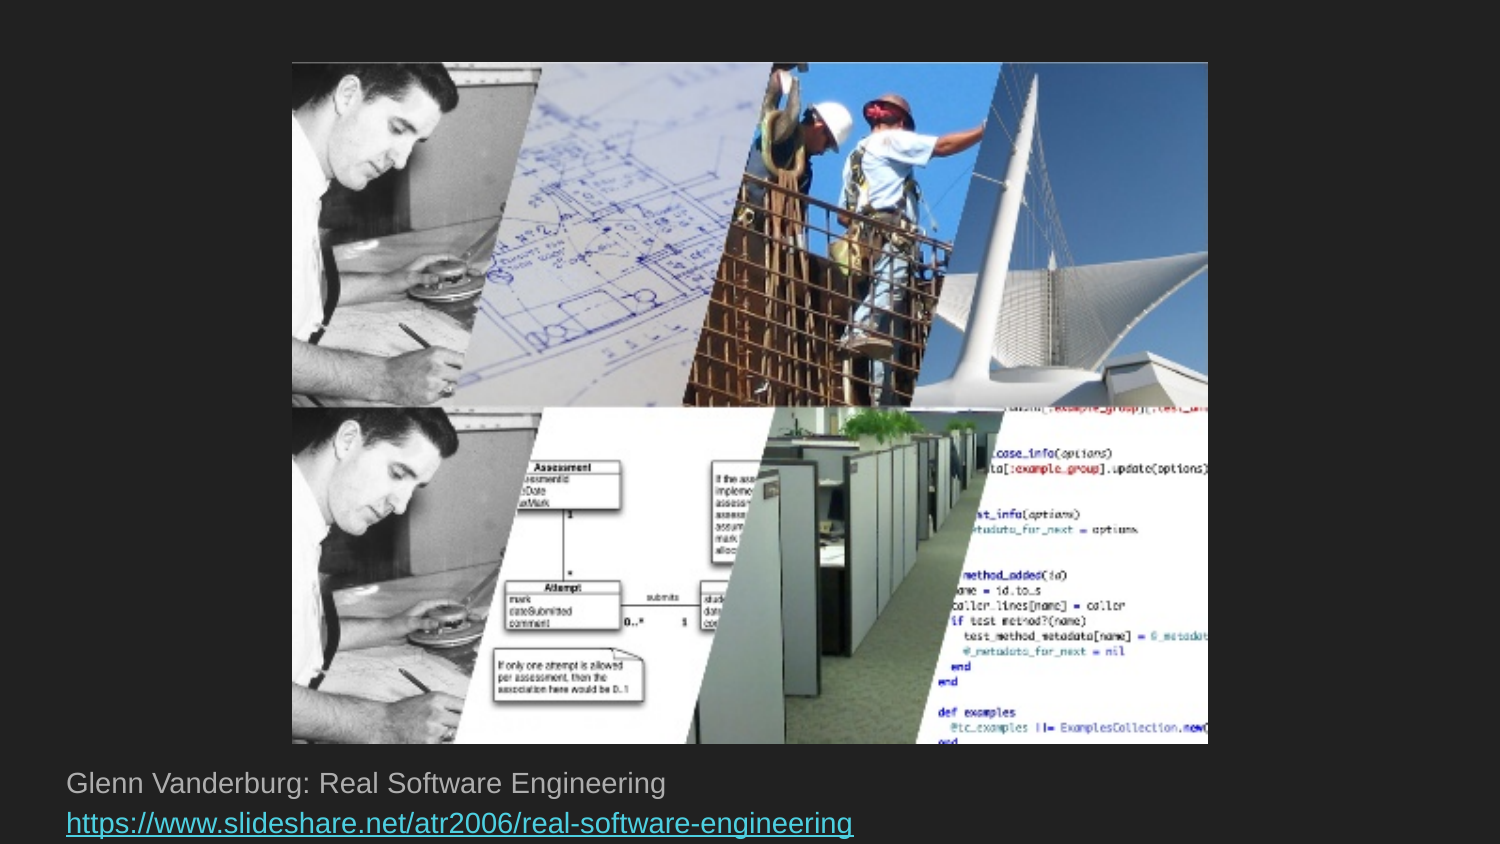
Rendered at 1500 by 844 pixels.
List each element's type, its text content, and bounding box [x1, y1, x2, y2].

list Glenn Vanderburg: Real Software Engineering https://www.slideshare.net/atr2006/real-software-engineering [51, 743, 1036, 844]
picture [292, 62, 1208, 744]
